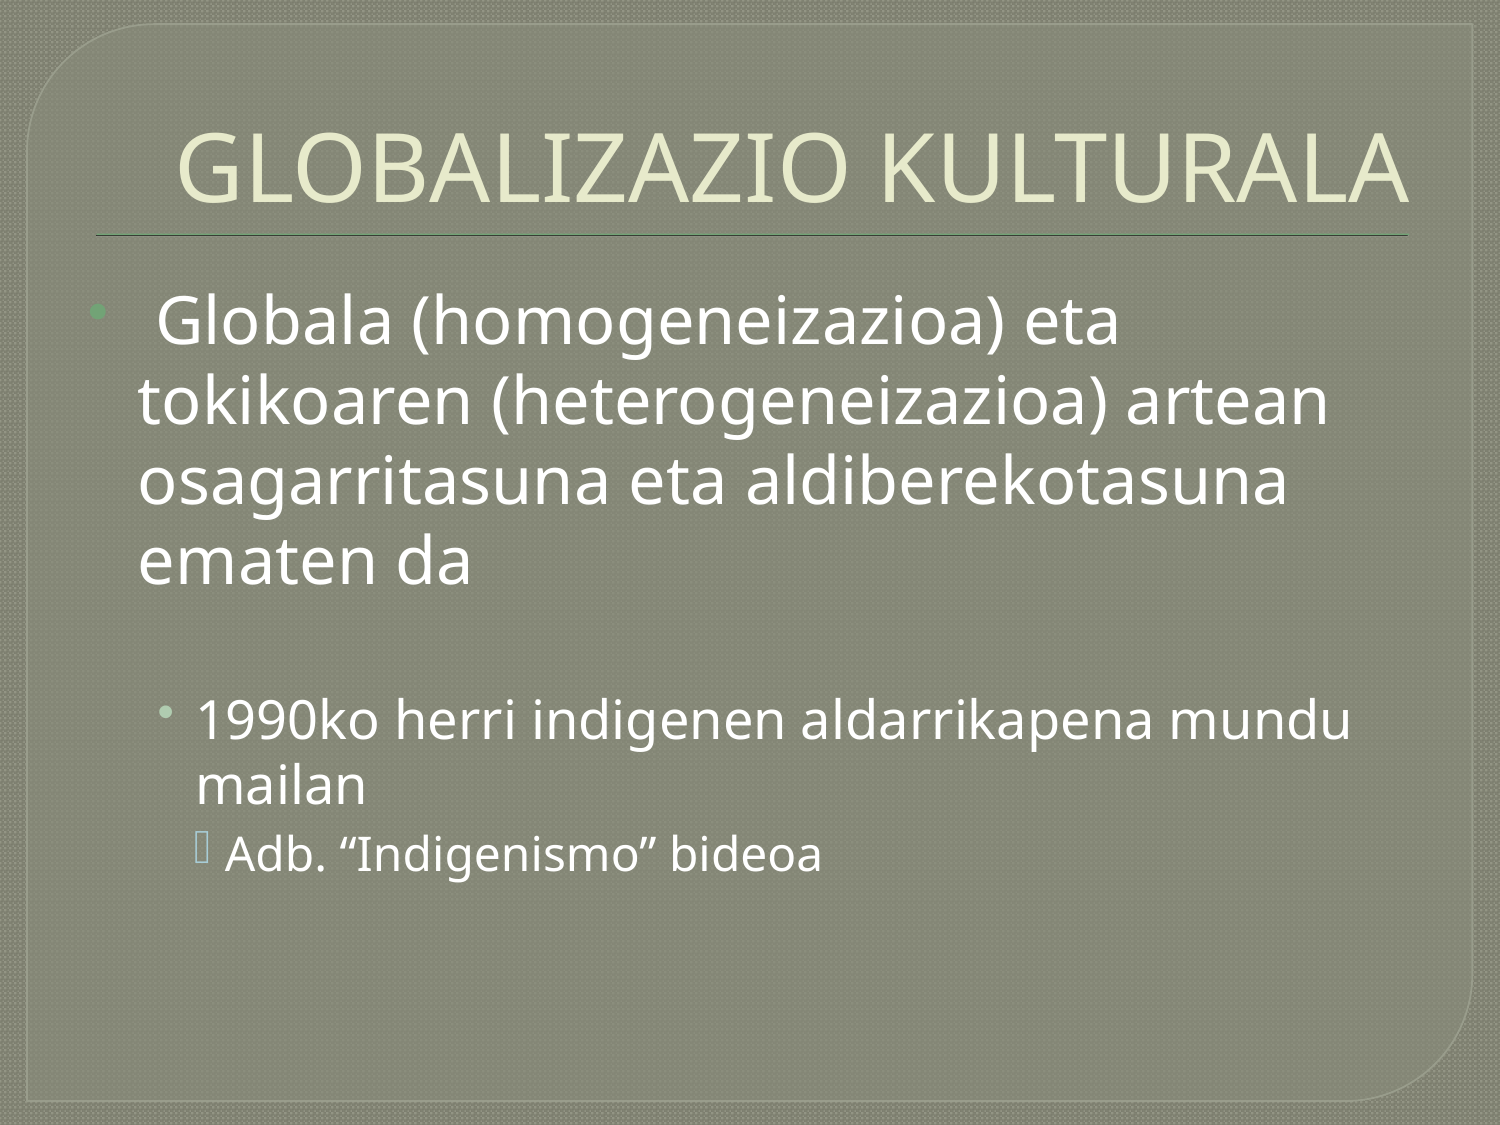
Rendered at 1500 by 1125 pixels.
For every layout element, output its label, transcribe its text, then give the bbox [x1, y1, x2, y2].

title GLOBALIZAZIO KULTURALA [75, 41, 1425, 230]
list Globala (homogeneizazioa) eta tokikoaren (heterogeneizazioa) artean osagarritasuna eta aldiberekotasuna ematen da 1990ko herri indigenen aldarrikapena mundu mailan Adb. “Indigenismo” bideoa [75, 270, 1425, 1013]
picture [0, 0, 1500, 1125]
